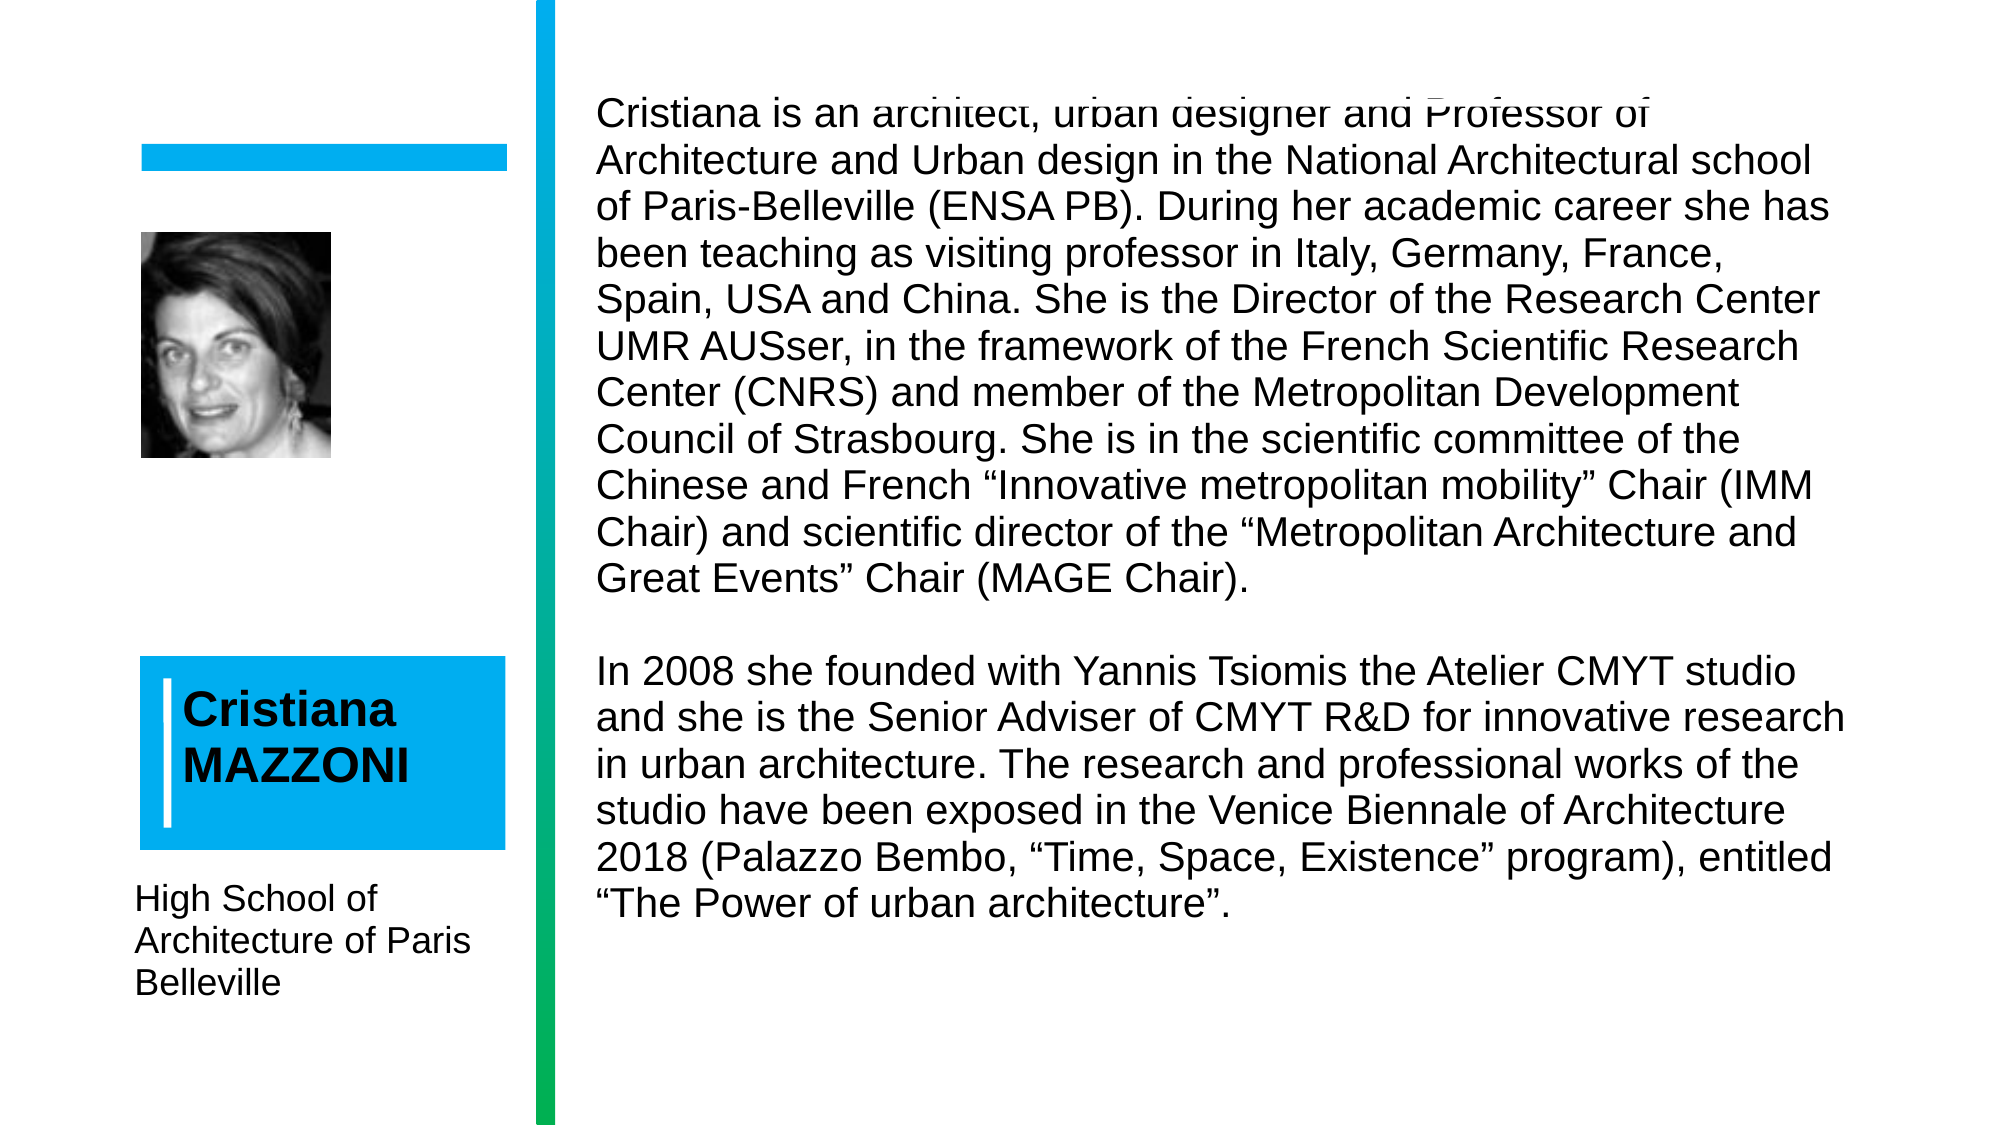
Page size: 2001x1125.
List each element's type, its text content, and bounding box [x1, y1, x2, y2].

text_box [536, 808, 556, 869]
text_box High School of Architecture of Paris Belleville [119, 869, 581, 1011]
text_box [140, 656, 506, 850]
text_box [536, 0, 556, 602]
text_box [141, 143, 507, 171]
text_box [536, 1011, 556, 1125]
text_box Cristiana is an architect, urban designer and Professor of Architecture and Urban design in the National Architectural school of Paris-Belleville (ENSA PB). During her academic career she has been teaching as visiting professor in Italy, Germany, France, Spain, USA and China. She is the Director of the Research Center UMR AUSser, in the framework of the French Scientific Research Center (CNRS) and member of the Metropolitan Development Council of Strasbourg. She is in the scientific committee of the Chinese and French “Innovative metropolitan mobility” Chair (IMM Chair) and scientific director of the “Metropolitan Architecture and Great Events” Chair (MAGE Chair). In 2008 she founded with Yannis Tsiomis the Atelier CMYT studio and she is the Senior Adviser of CMYT R&D for innovative research in urban architecture. The research and professional works of the studio have been exposed in the Venice Biennale of Architecture 2018 (Palazzo Bembo, “Time, Space, Existence” program), entitled “The Power of urban architecture”. [581, 82, 1867, 935]
picture [141, 232, 331, 458]
text_box Cristiana MAZZONI [167, 674, 506, 801]
